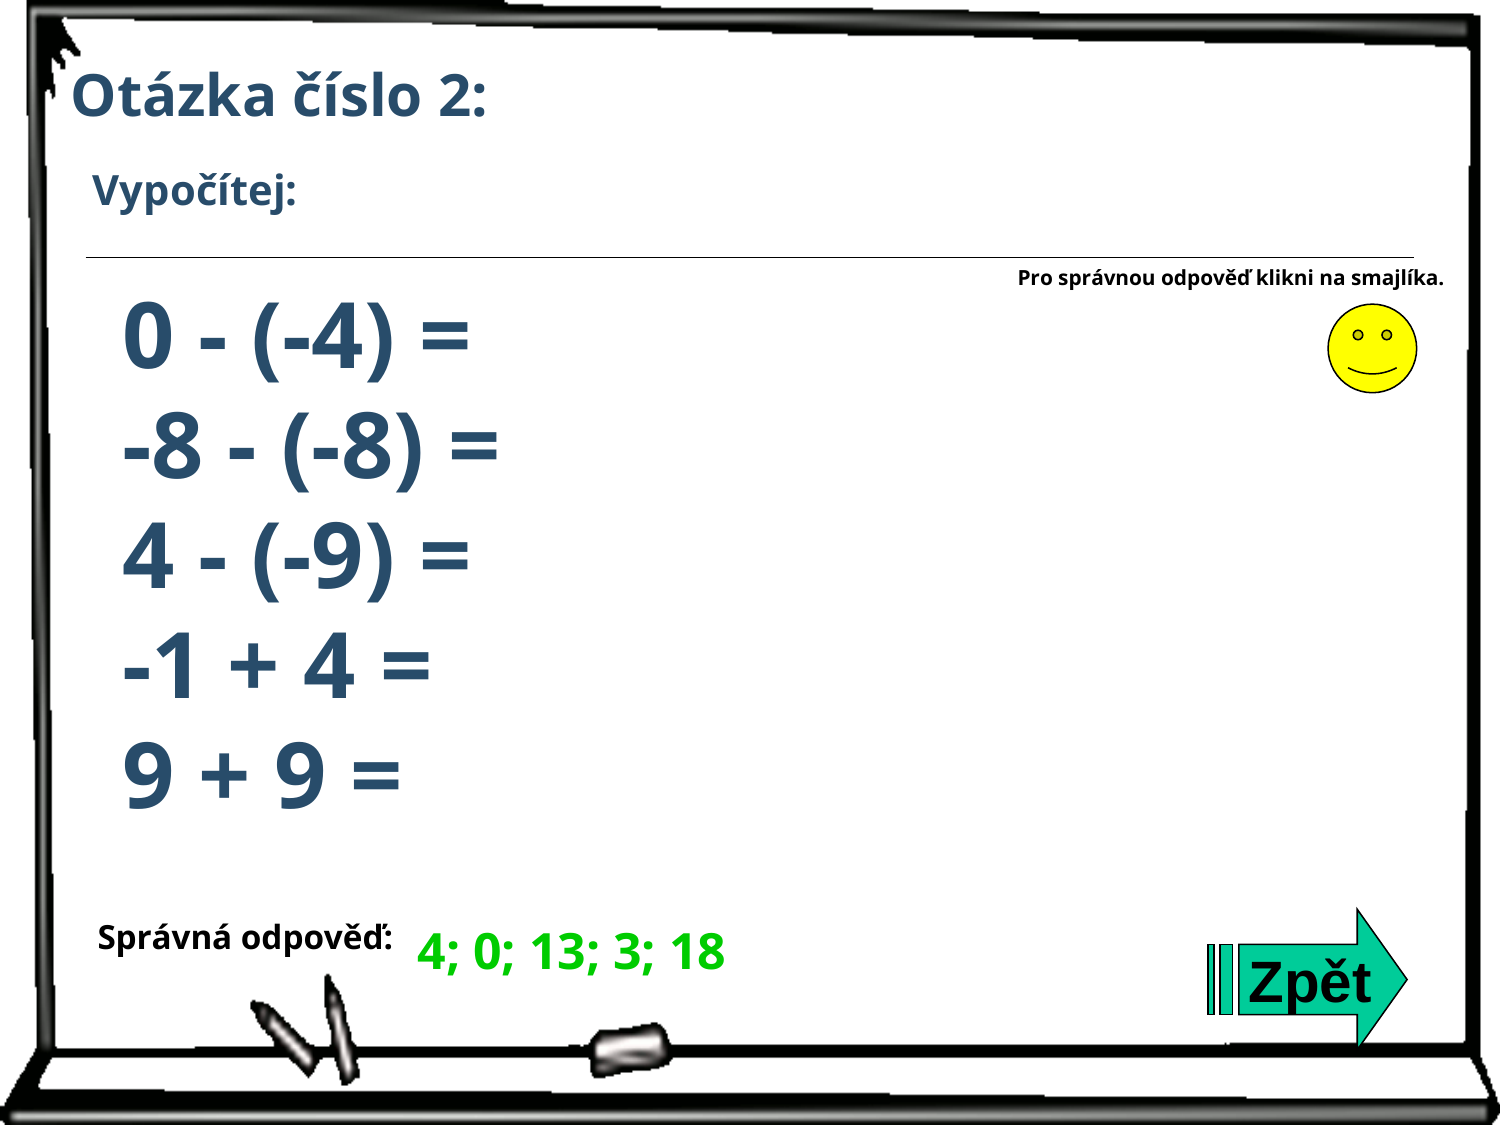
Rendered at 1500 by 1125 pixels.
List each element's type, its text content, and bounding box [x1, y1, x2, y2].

text_box Zpět [1208, 944, 1214, 1015]
text_box Otázka číslo 2: [55, 54, 1391, 149]
text_box Zpět [1238, 909, 1408, 1050]
picture [0, 0, 1500, 1125]
text_box [1328, 304, 1417, 393]
text_box Vypočítej: [78, 141, 1452, 237]
text_box 4; 0; 13; 3; 18 [402, 902, 817, 997]
text_box Pro správnou odpověď klikni na smajlíka. [1002, 230, 1464, 325]
text_box Zpět [1220, 944, 1233, 1015]
text_box Správná odpověď: [82, 888, 492, 984]
text_box 0 - (-4) = -8 - (-8) = 4 - (-9) = -1 + 4 = 9 + 9 = [107, 504, 861, 600]
